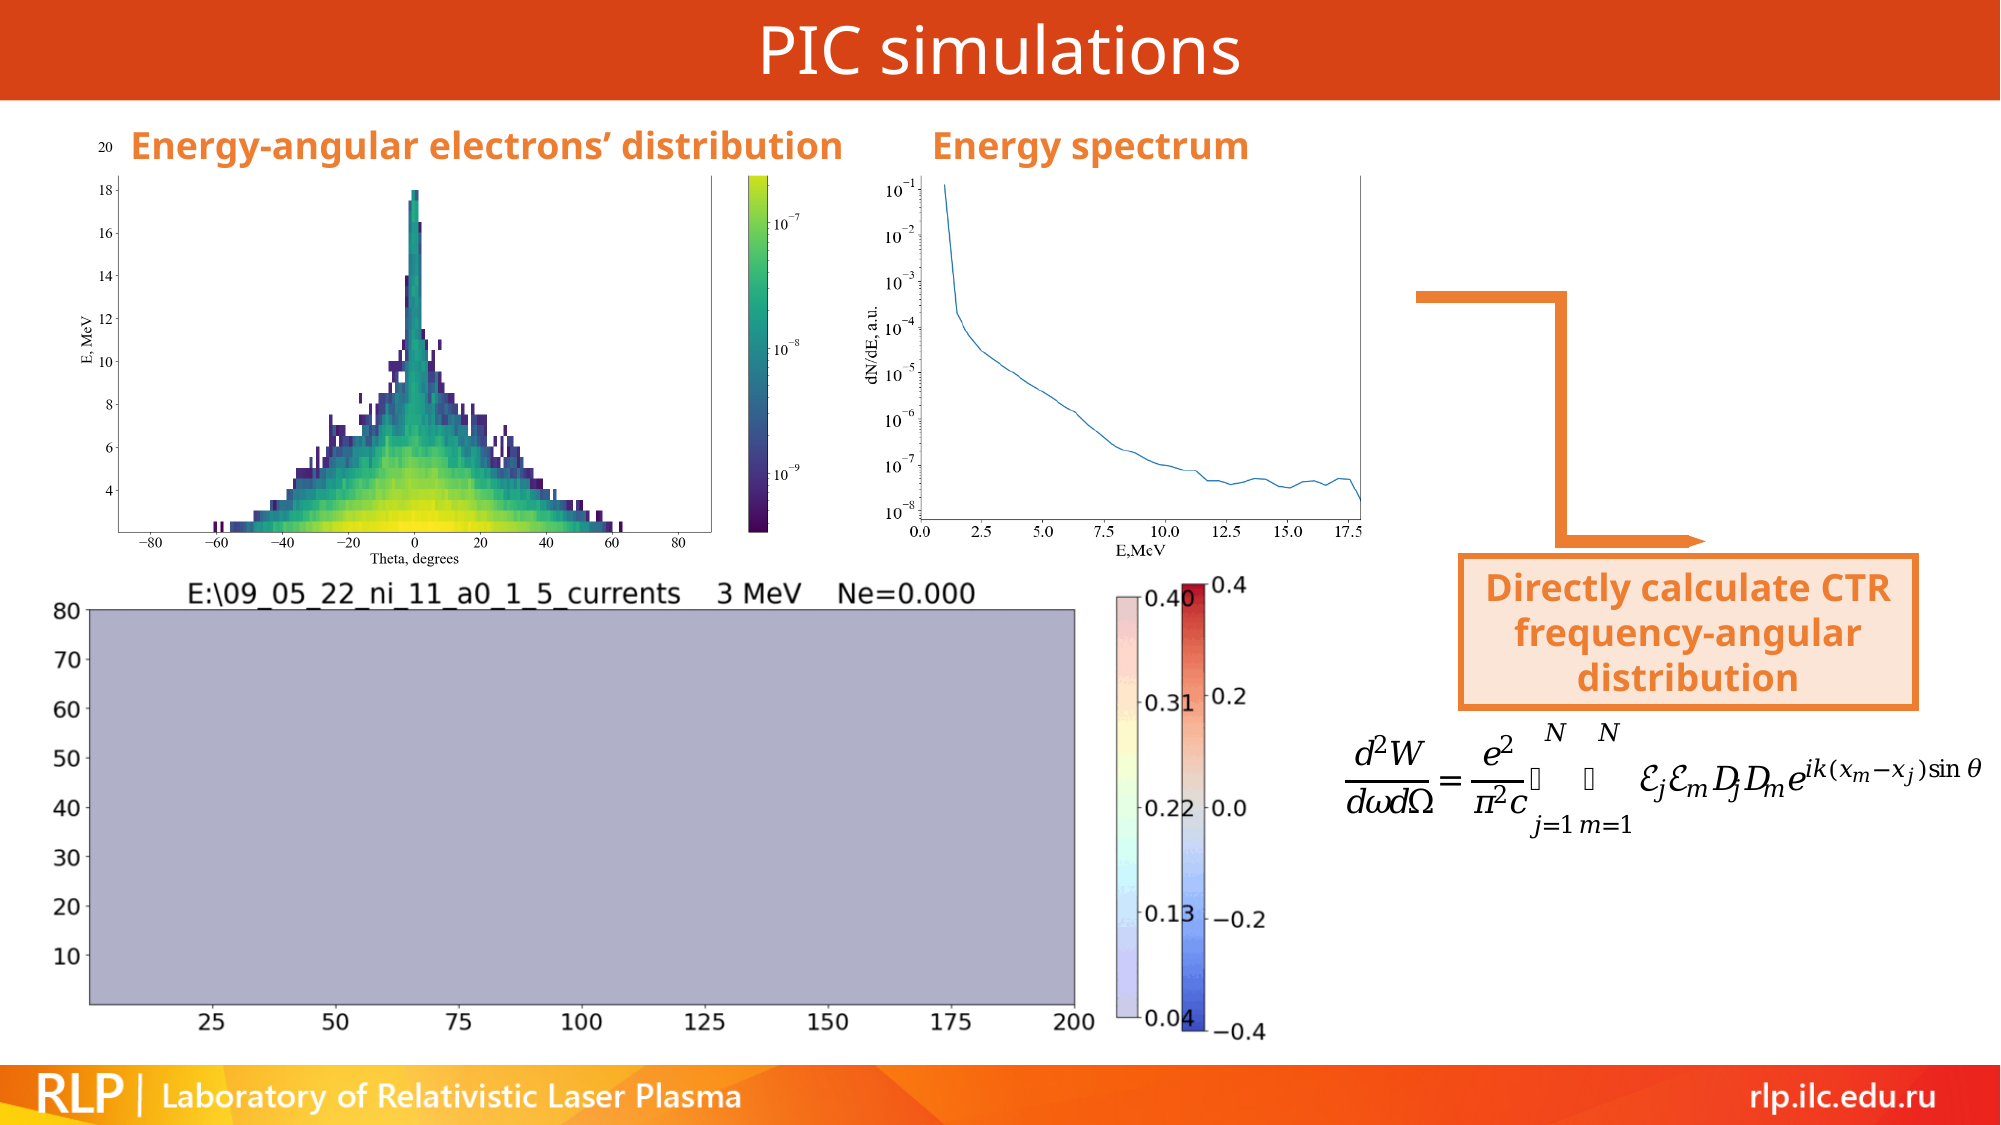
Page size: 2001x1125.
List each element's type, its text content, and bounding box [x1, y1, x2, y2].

text_box Directly calculate CTR frequency-angular distribution [1461, 556, 1916, 708]
text_box PIC simulations [0, 0, 2000, 101]
picture [1339, 722, 2000, 866]
text_box Energy-angular electrons’ distribution [115, 115, 830, 176]
picture [45, 115, 1417, 1051]
text_box Energy spectrum [916, 115, 1373, 176]
picture [0, 1065, 2000, 1125]
